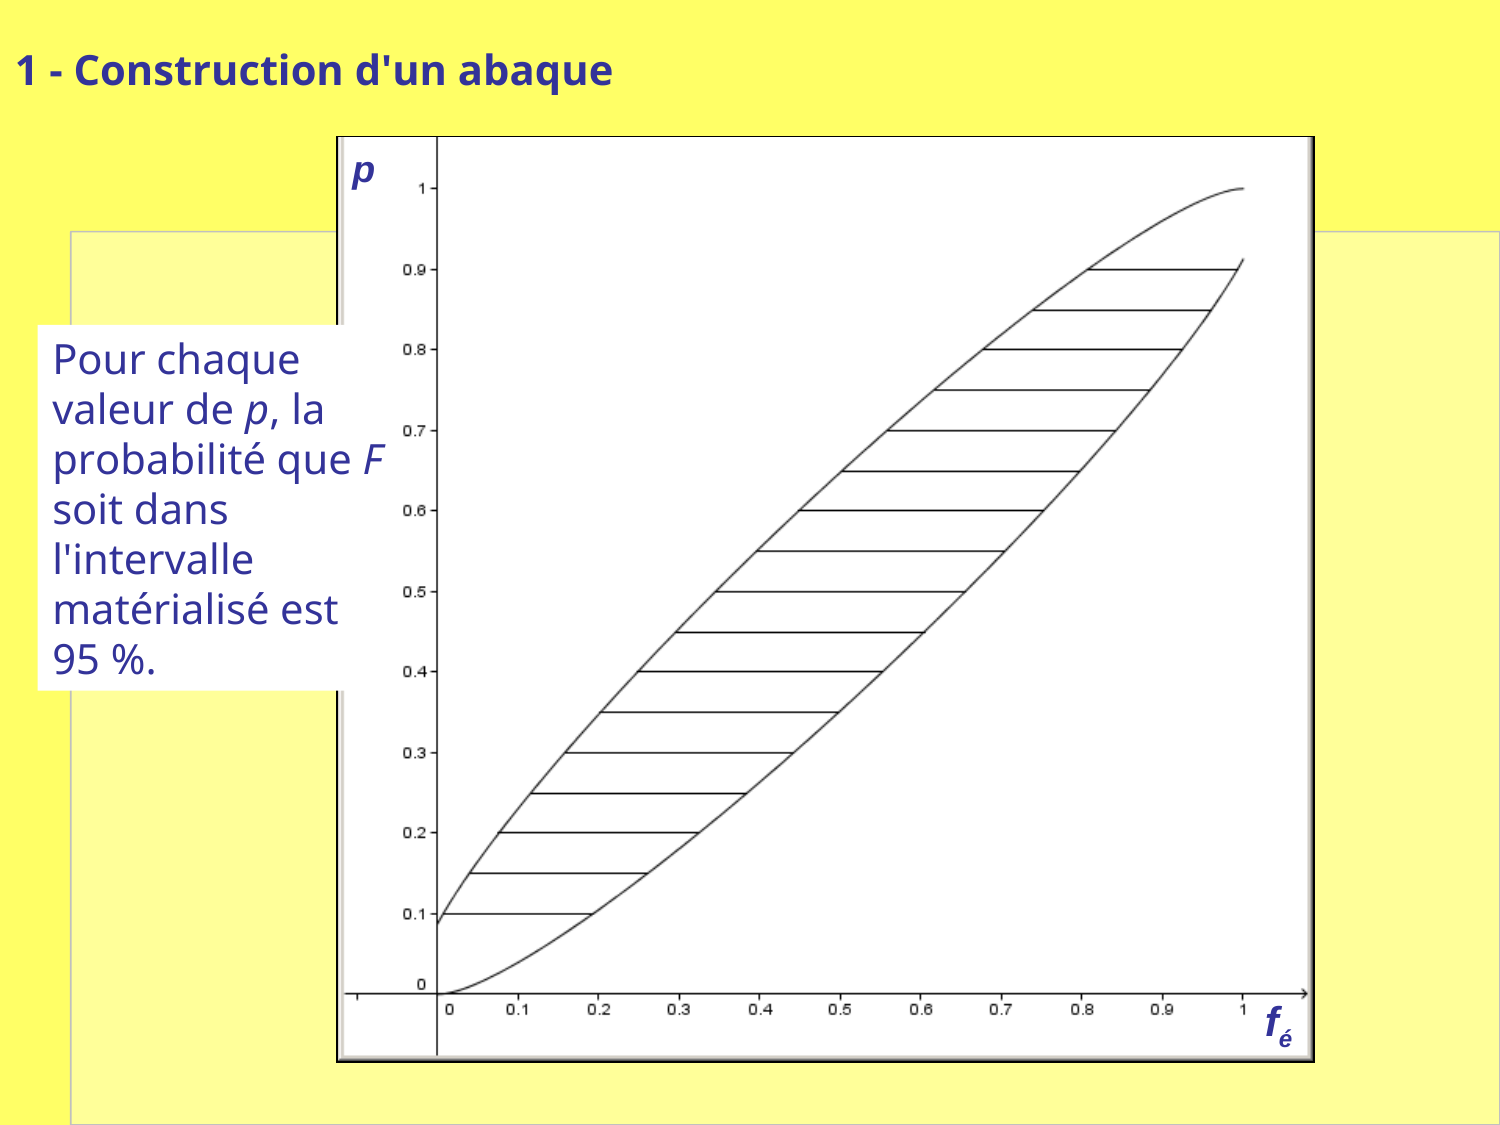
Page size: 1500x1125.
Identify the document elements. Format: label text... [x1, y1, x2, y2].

text_box Pour chaque valeur de p, la probabilité que F soit dans l'intervalle matérialisé est 95 %. [37, 324, 401, 691]
text_box p [337, 137, 438, 198]
picture [338, 188, 1314, 1062]
text_box fé [1250, 987, 1313, 1060]
text_box 1 - Construction d'un abaque [0, 0, 1500, 188]
